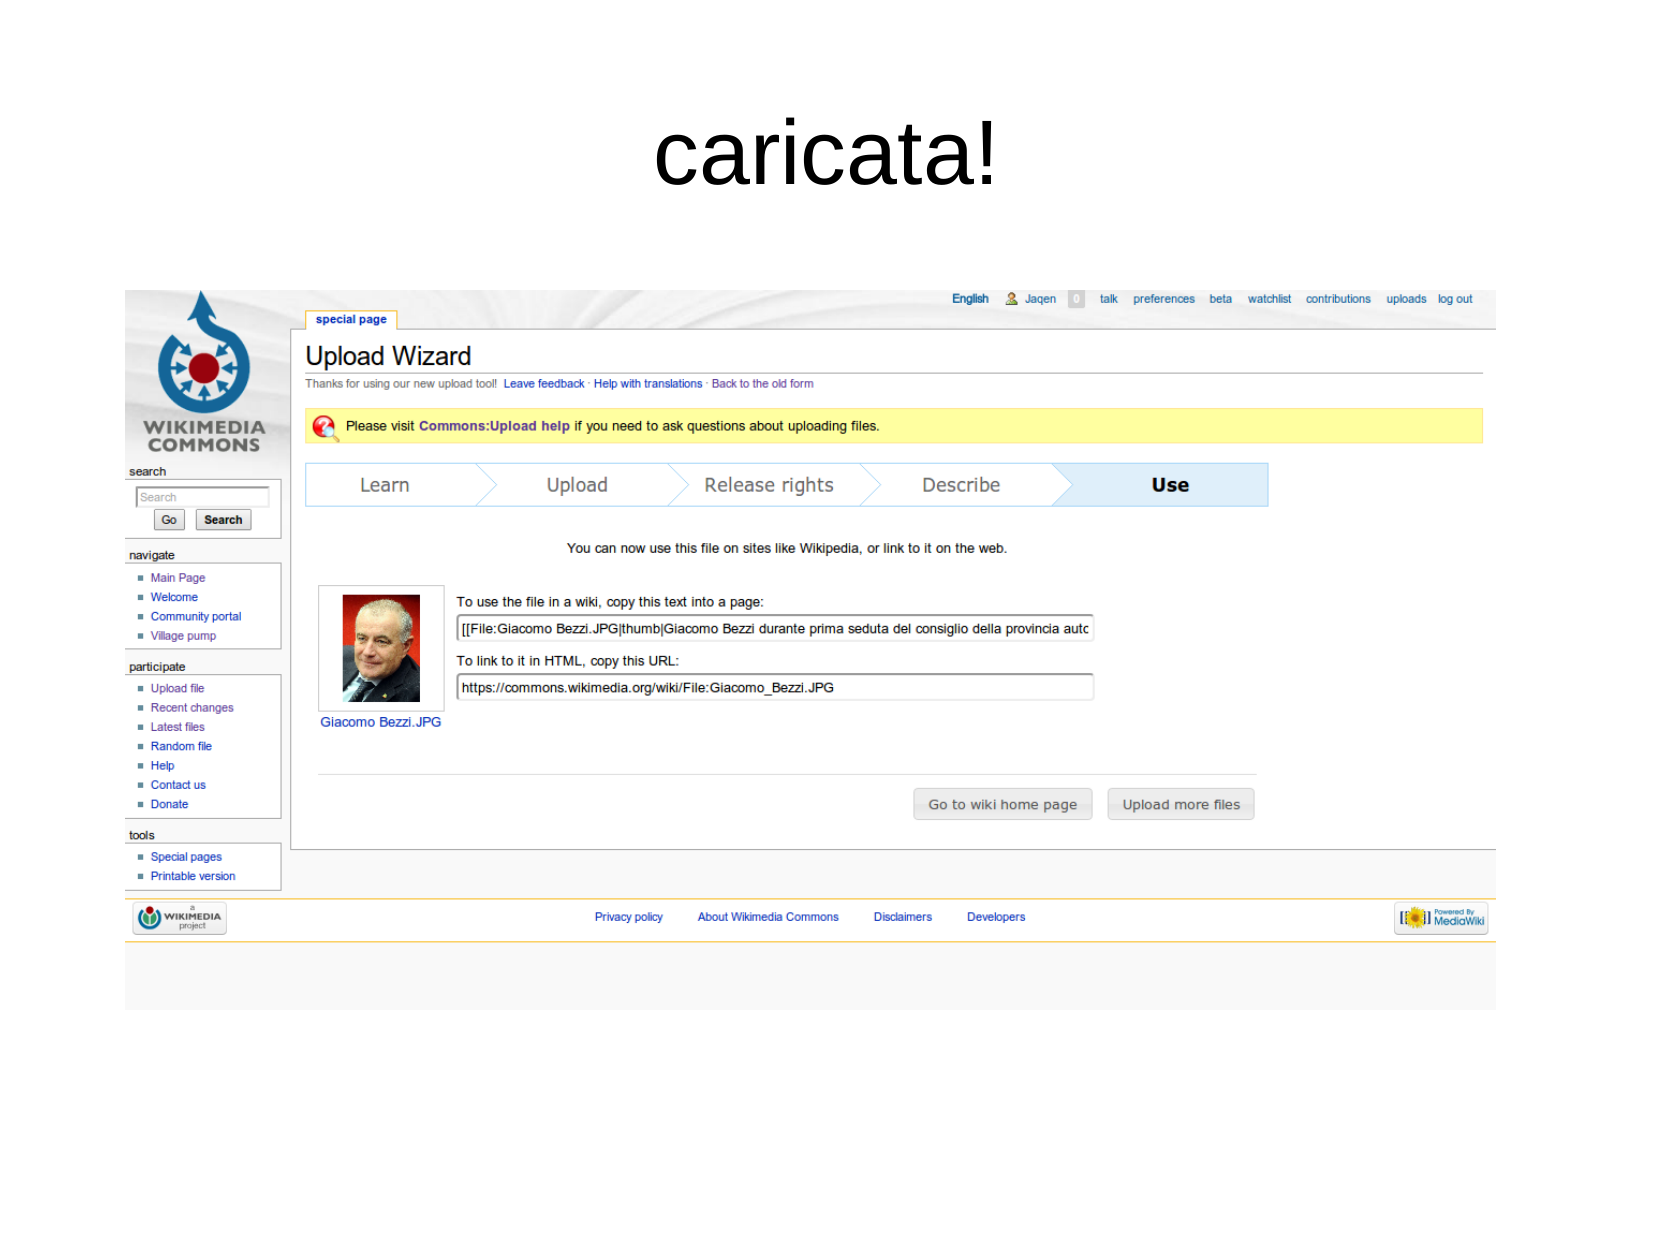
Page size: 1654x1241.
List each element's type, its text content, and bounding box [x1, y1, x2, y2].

title caricata! [82, 49, 1571, 257]
picture [125, 290, 1496, 1010]
